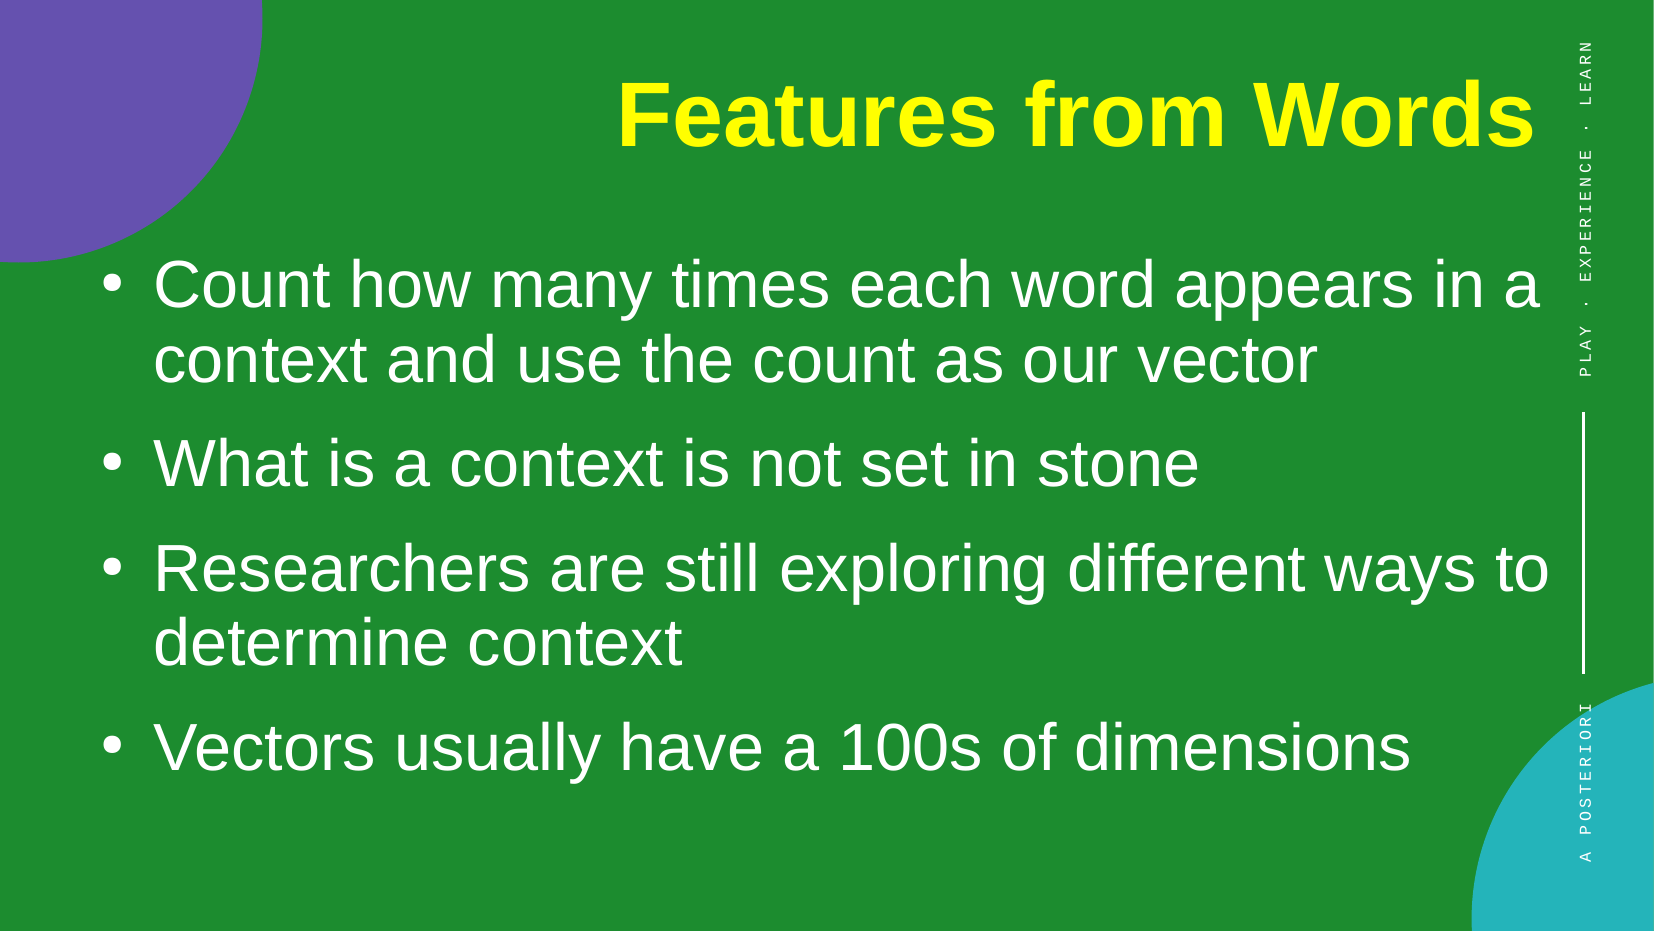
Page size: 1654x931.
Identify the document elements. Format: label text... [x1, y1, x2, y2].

title Features from Words [262, 37, 1538, 193]
list Count how many times each word appears in a context and use the count as our vector What is a context is not set in stone Researchers are still exploring different ways to determine context Vectors usually have a 100s of dimensions [82, 247, 1571, 787]
